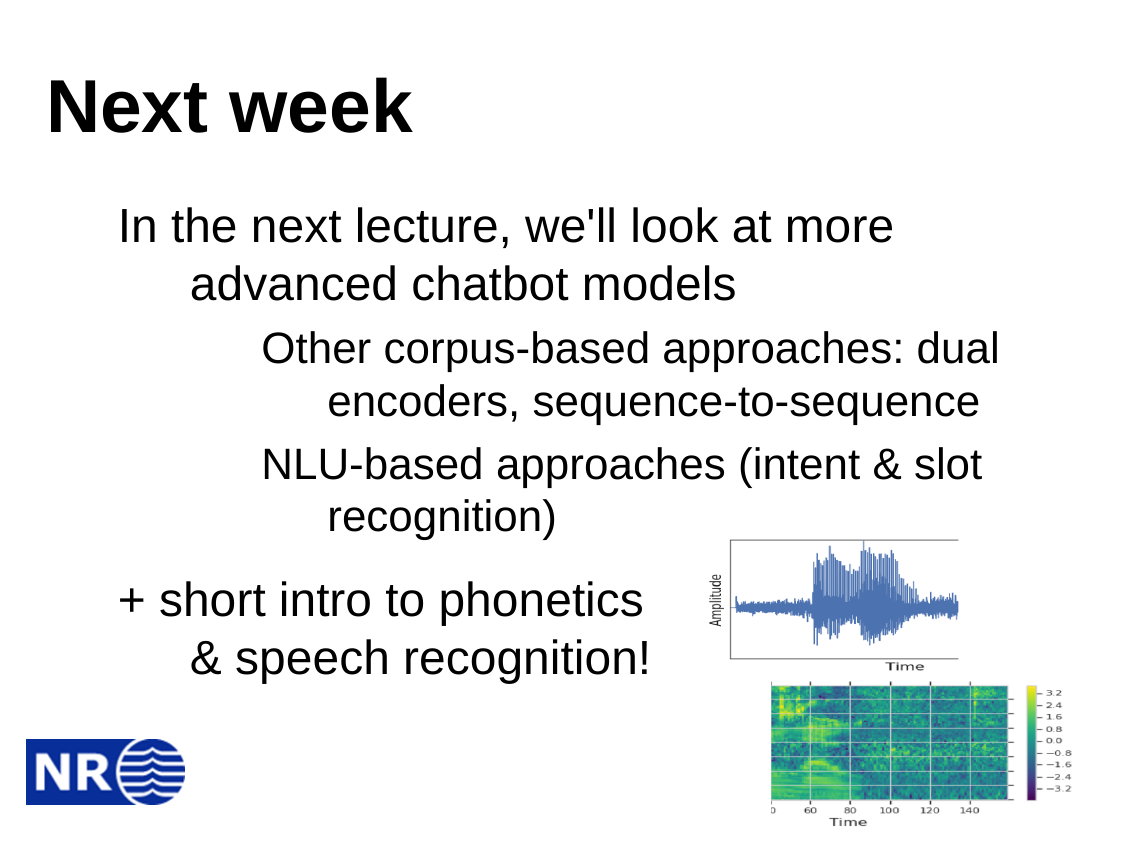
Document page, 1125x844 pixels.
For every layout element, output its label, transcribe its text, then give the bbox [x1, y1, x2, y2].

list In the next lecture, we'll look at more advanced chatbot models Other corpus-based approaches: dual encoders, sequence-to-sequence NLU-based approaches (intent & slot recognition) + short intro to phonetics & speech recognition! [30, 187, 1095, 694]
picture [702, 535, 1079, 832]
title Next week [30, 32, 1095, 157]
